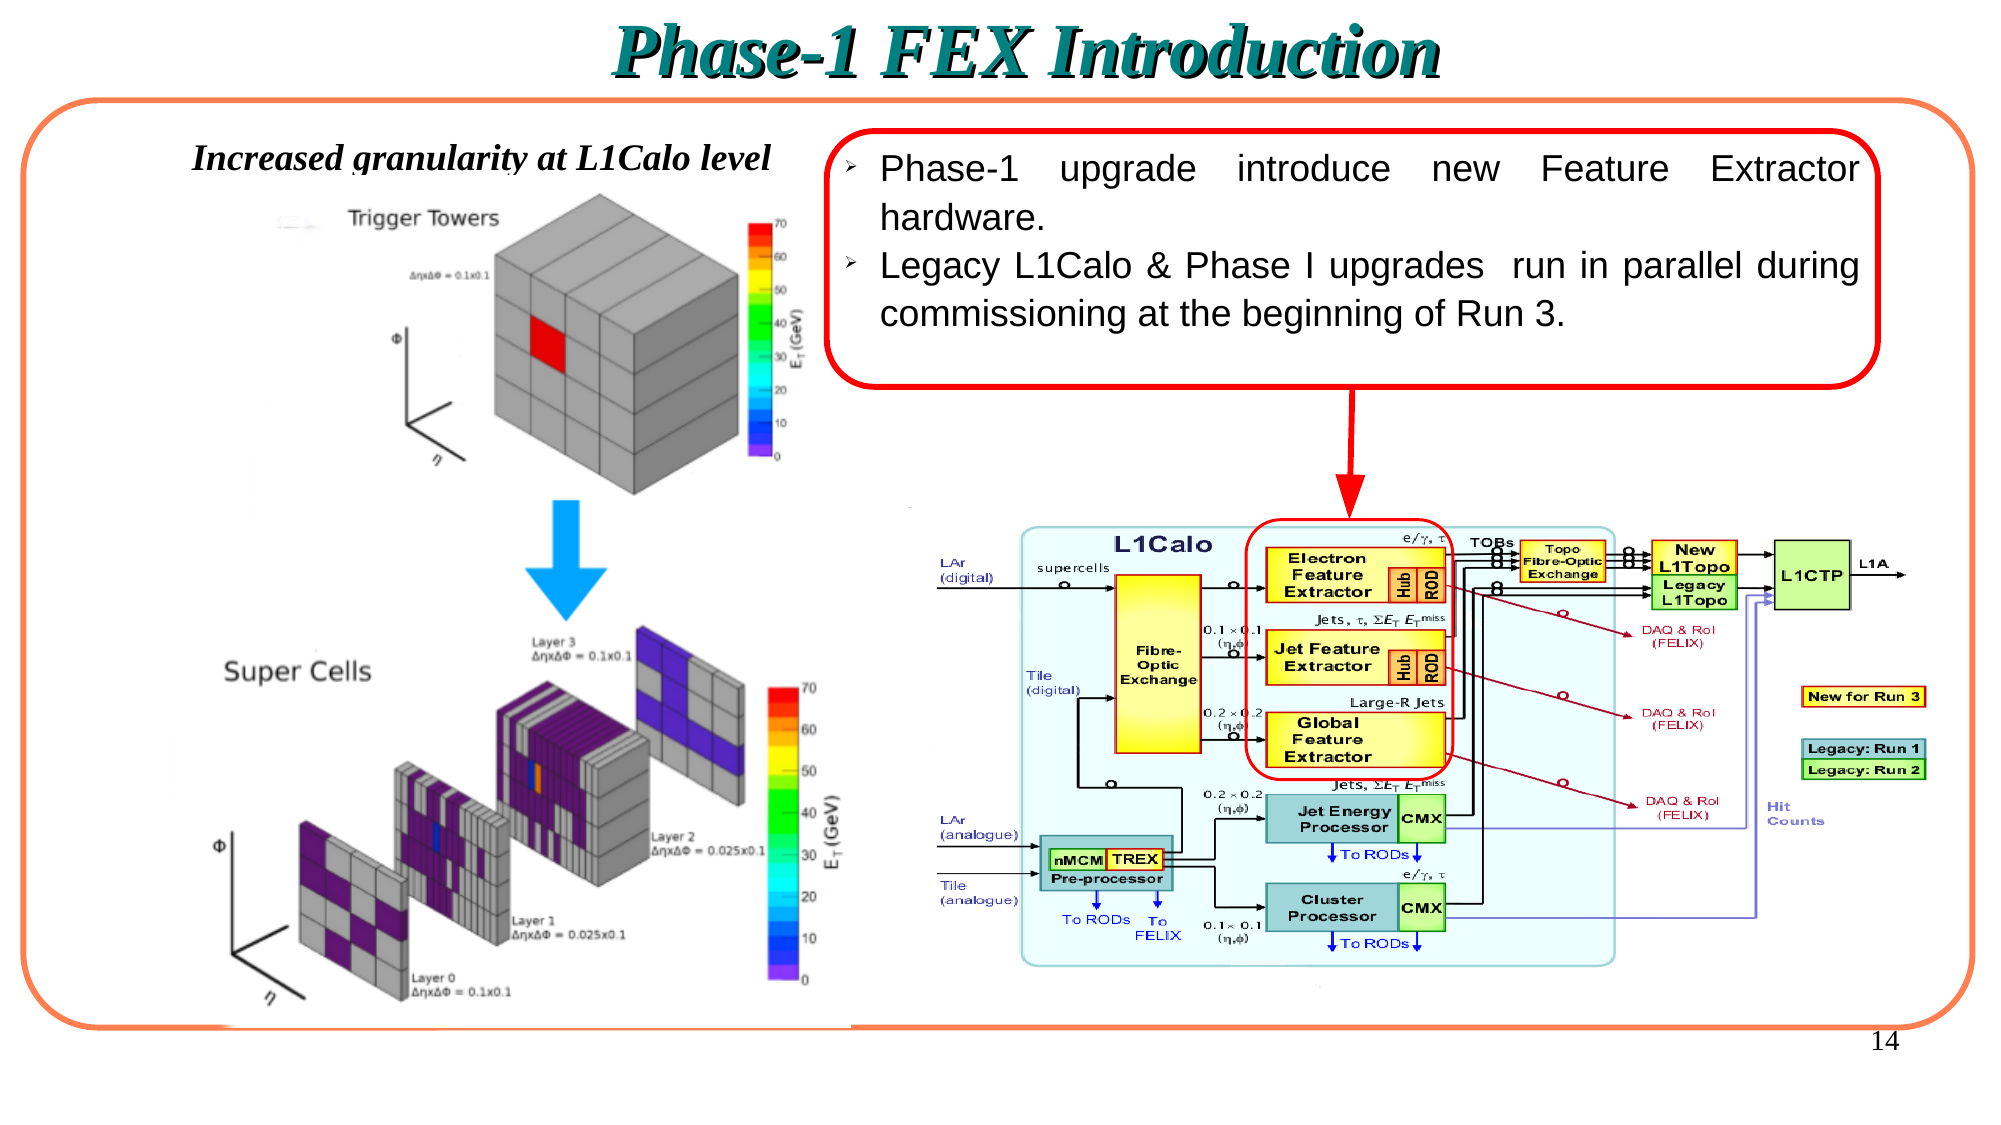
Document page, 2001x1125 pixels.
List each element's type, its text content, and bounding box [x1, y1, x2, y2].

text_box Increased granularity at L1Calo level [177, 129, 814, 175]
text_box [856, 379, 1848, 383]
text_box [23, 100, 1973, 1028]
picture [897, 507, 1938, 1004]
text_box [1246, 519, 1453, 780]
picture [39, 175, 851, 1028]
text_box Phase-1 upgrade introduce new Feature Extractor hardware. Legacy L1Calo & Phase I upgrades run in parallel during commissioning at the beginning of Run 3. [826, 131, 1878, 379]
title Phase-1 FEX Introduction [555, 0, 1498, 100]
